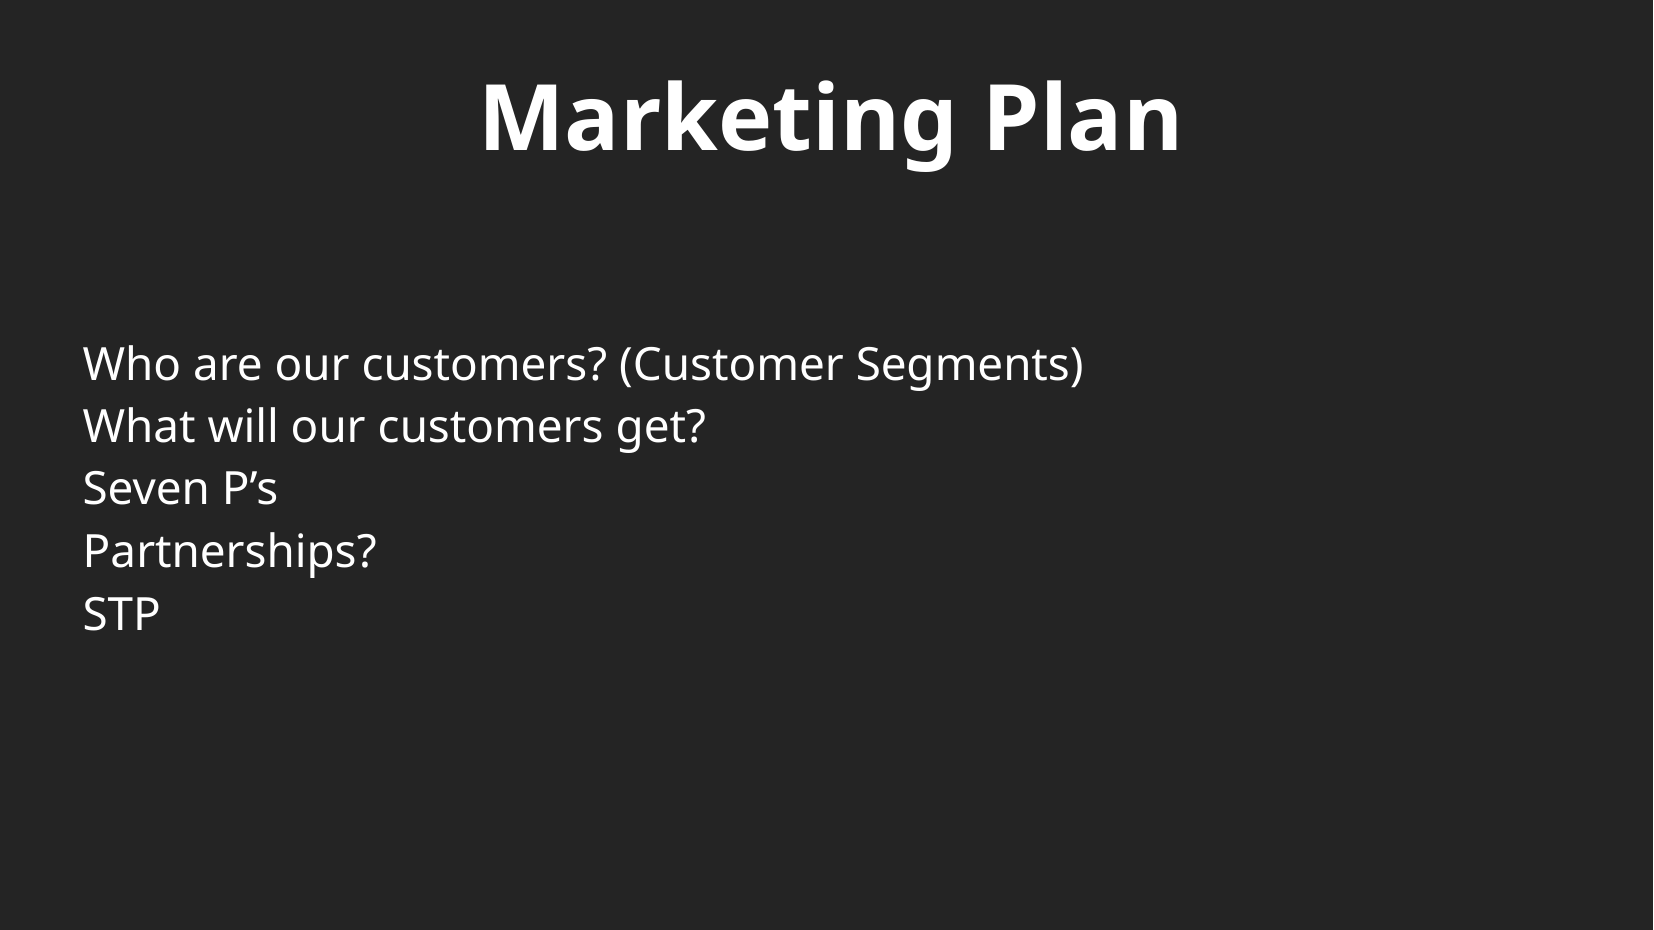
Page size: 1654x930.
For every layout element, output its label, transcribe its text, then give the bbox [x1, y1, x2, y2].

title Marketing Plan [87, 37, 1576, 193]
subtitle Who are our customers? (Customer Segments) What will our customers get? Seven P’s Partnerships? STP [82, 217, 1571, 757]
